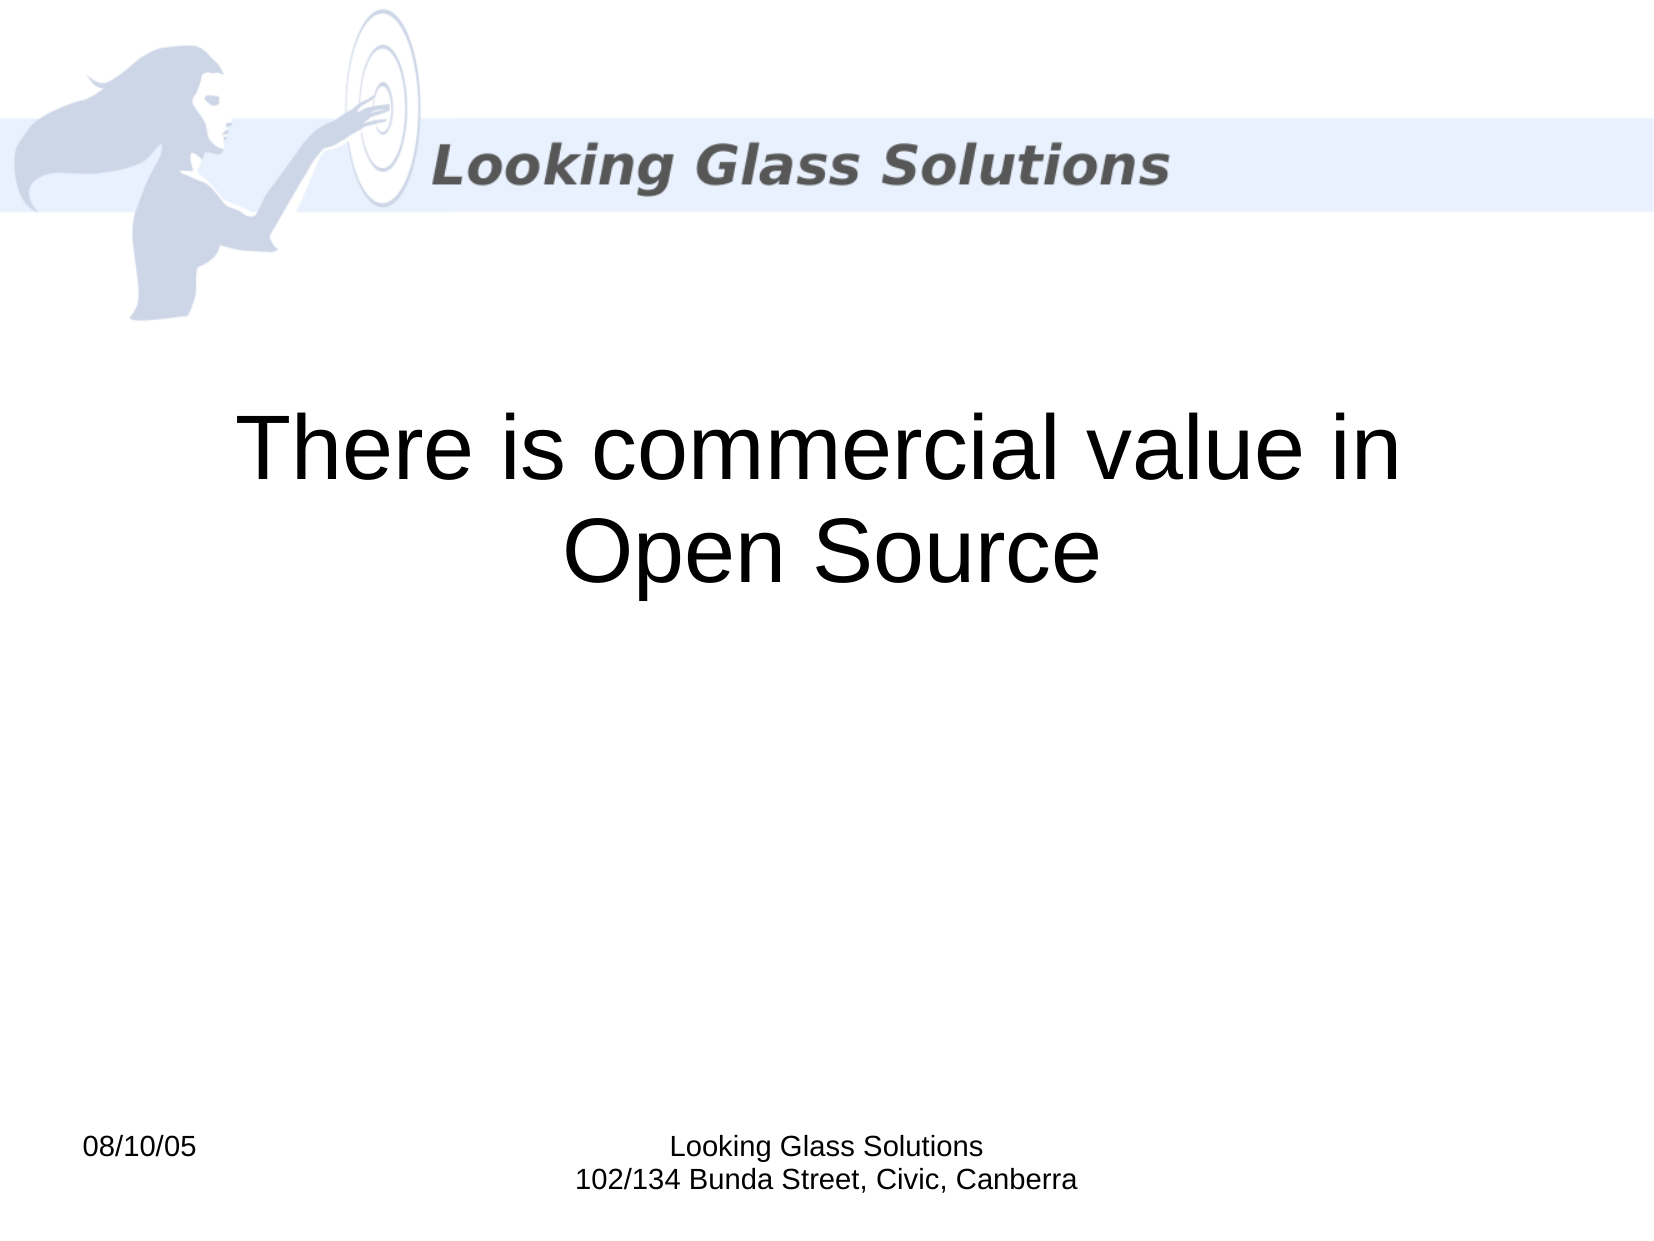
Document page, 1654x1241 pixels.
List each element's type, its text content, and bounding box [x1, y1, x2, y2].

title There is commercial value in Open Source [88, 395, 1577, 603]
picture [0, 0, 1654, 325]
